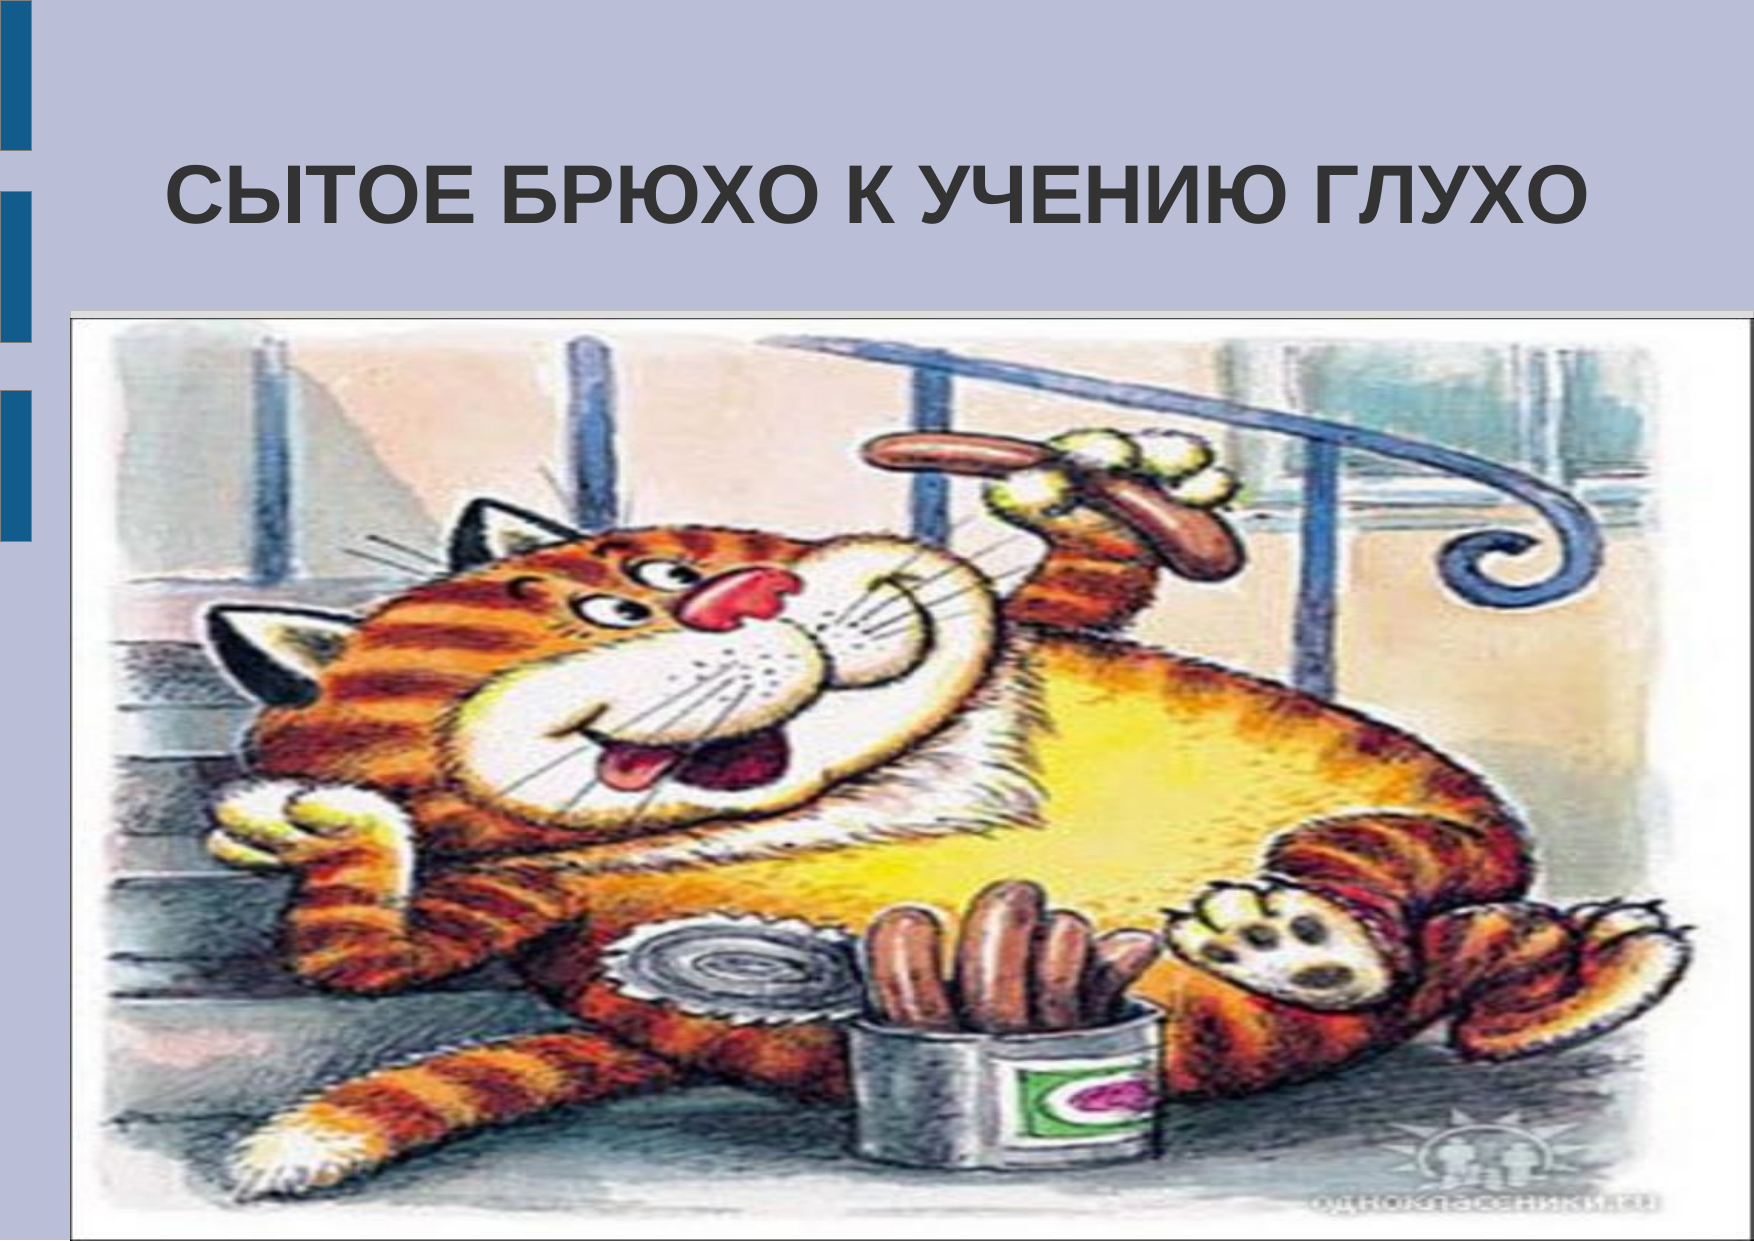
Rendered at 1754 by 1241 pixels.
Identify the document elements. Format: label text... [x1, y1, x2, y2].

picture [70, 318, 1754, 1241]
title СЫТОЕ БРЮХО К УЧЕНИЮ ГЛУХО [128, 91, 1627, 299]
